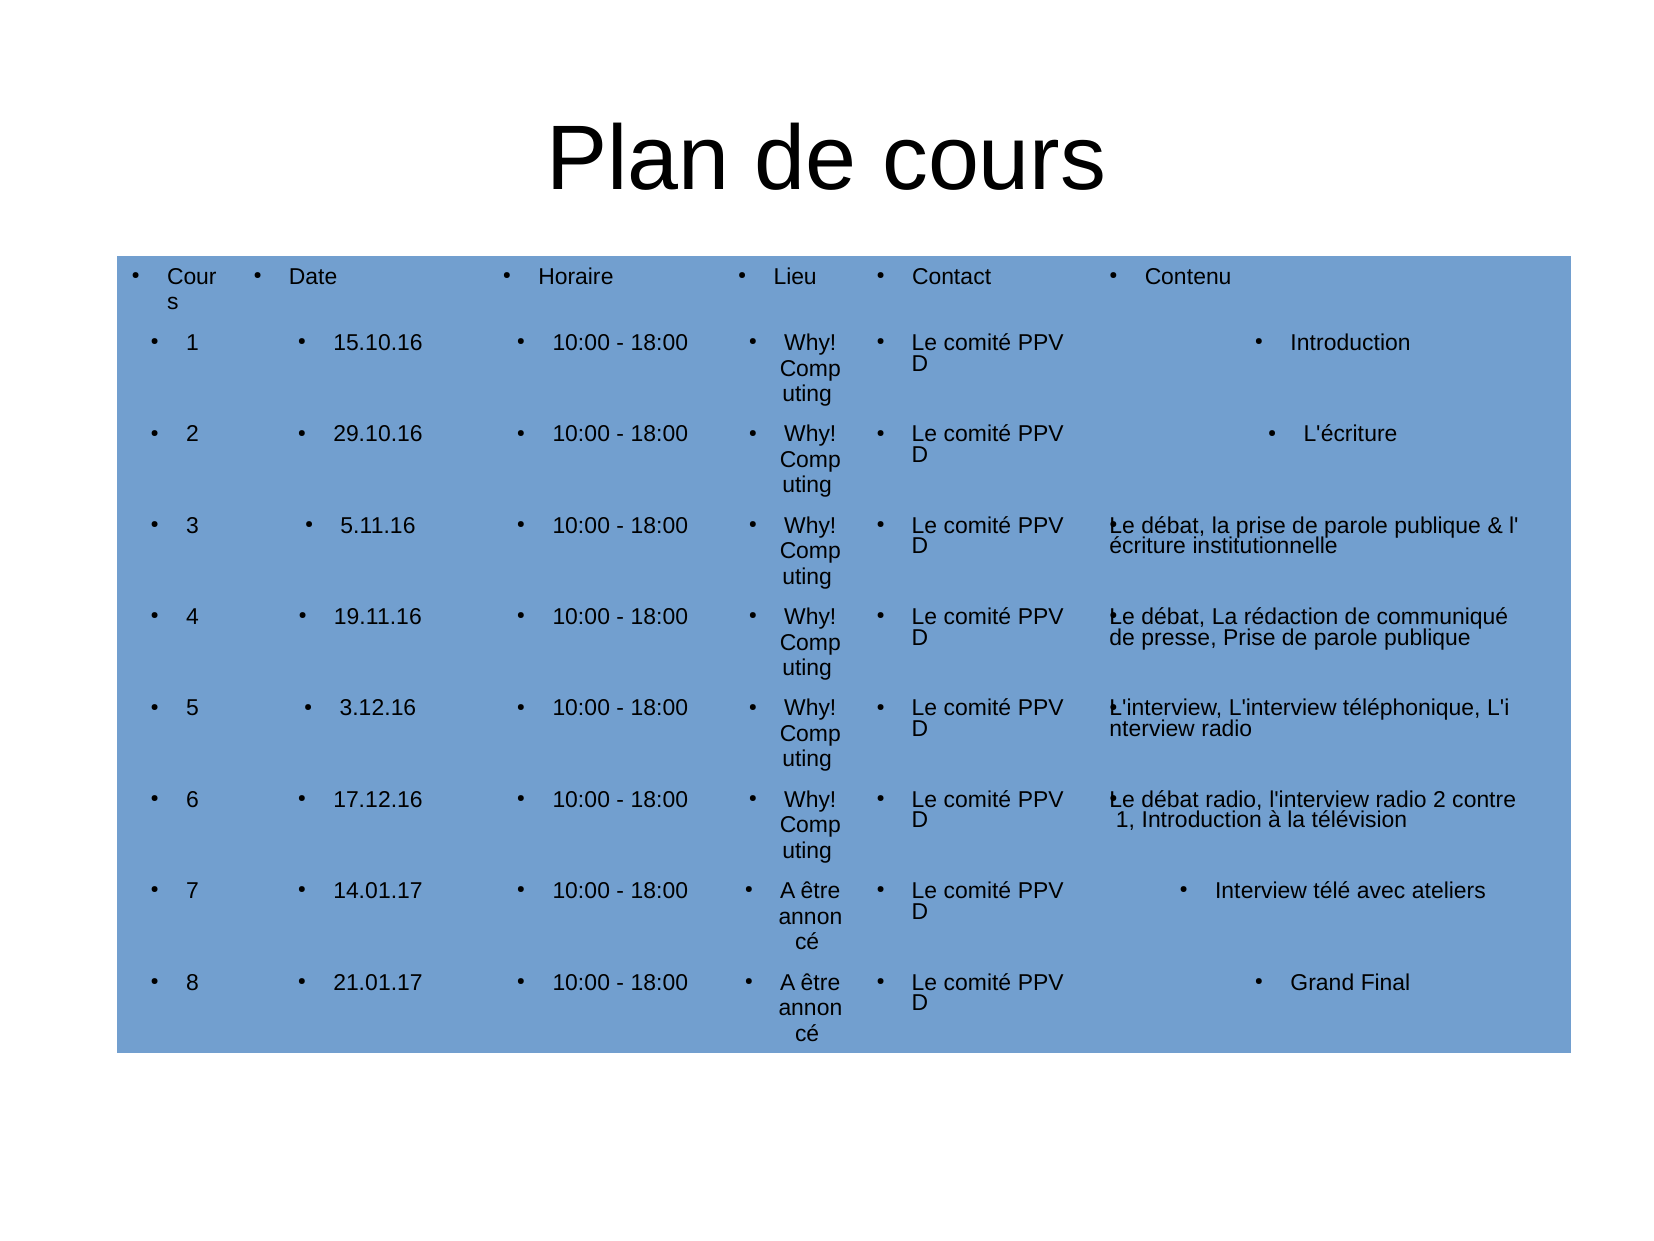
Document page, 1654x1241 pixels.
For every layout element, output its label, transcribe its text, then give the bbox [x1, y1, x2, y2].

table_cell 10:00 - 18:00 [488, 505, 723, 596]
table_cell 6 [117, 779, 239, 870]
table_cell Why! Computing [723, 688, 862, 779]
table_cell Grand Final [1095, 962, 1571, 1053]
table_cell Le comité PPVD [862, 322, 1095, 414]
table_cell Le comité PPVD [862, 414, 1095, 505]
table_cell Le comité PPVD [862, 870, 1095, 962]
table_cell Le comité PPVD [862, 779, 1095, 870]
table_header Cours [117, 256, 239, 322]
table_cell 7 [117, 870, 239, 962]
table_cell 8 [117, 962, 239, 1053]
table_cell Le comité PPVD [862, 596, 1095, 688]
table_cell A être annoncé [723, 962, 862, 1053]
table_cell 17.12.16 [239, 779, 488, 870]
table_cell Le débat, La rédaction de communiqué de presse, Prise de parole publique [1095, 596, 1571, 688]
table_cell Le comité PPVD [862, 688, 1095, 779]
table_cell 14.01.17 [239, 870, 488, 962]
text_box Plan de cours [82, 49, 1571, 257]
table_cell Le comité PPVD [862, 505, 1095, 596]
table_cell Why! Computing [723, 779, 862, 870]
table_cell 3.12.16 [239, 688, 488, 779]
table_cell A être annoncé [723, 870, 862, 962]
table_cell Le comité PPVD [862, 962, 1095, 1053]
table_cell 21.01.17 [239, 962, 488, 1053]
table_cell 10:00 - 18:00 [488, 688, 723, 779]
table_cell 10:00 - 18:00 [488, 414, 723, 505]
table_cell 10:00 - 18:00 [488, 779, 723, 870]
table_cell 1 [117, 322, 239, 414]
table_cell 4 [117, 596, 239, 688]
table_cell 29.10.16 [239, 414, 488, 505]
table_cell Why! Computing [723, 596, 862, 688]
table_header Contact [862, 256, 1095, 322]
table_cell 19.11.16 [239, 596, 488, 688]
table_cell 2 [117, 414, 239, 505]
table_header Date [239, 256, 488, 322]
table_cell Le débat, la prise de parole publique & l'écriture institutionnelle [1095, 505, 1571, 596]
table_cell 5 [117, 688, 239, 779]
table_cell Why! Computing [723, 505, 862, 596]
table_cell Introduction [1095, 322, 1571, 414]
table_cell Why! Computing [723, 414, 862, 505]
table_cell 10:00 - 18:00 [488, 322, 723, 414]
table_header Contenu [1095, 256, 1571, 322]
table_cell 3 [117, 505, 239, 596]
table_cell L'écriture [1095, 414, 1571, 505]
table_cell 5.11.16 [239, 505, 488, 596]
table_cell 15.10.16 [239, 322, 488, 414]
table_cell Why! Computing [723, 322, 862, 414]
table_cell L'interview, L'interview téléphonique, L'interview radio [1095, 688, 1571, 779]
table_cell 10:00 - 18:00 [488, 596, 723, 688]
table_cell 10:00 - 18:00 [488, 962, 723, 1053]
table_cell Interview télé avec ateliers [1095, 870, 1571, 962]
table_cell 10:00 - 18:00 [488, 870, 723, 962]
table_header Lieu [723, 256, 862, 322]
table_header Horaire [488, 256, 723, 322]
table_cell Le débat radio, l'interview radio 2 contre 1, Introduction à la télévision [1095, 779, 1571, 870]
